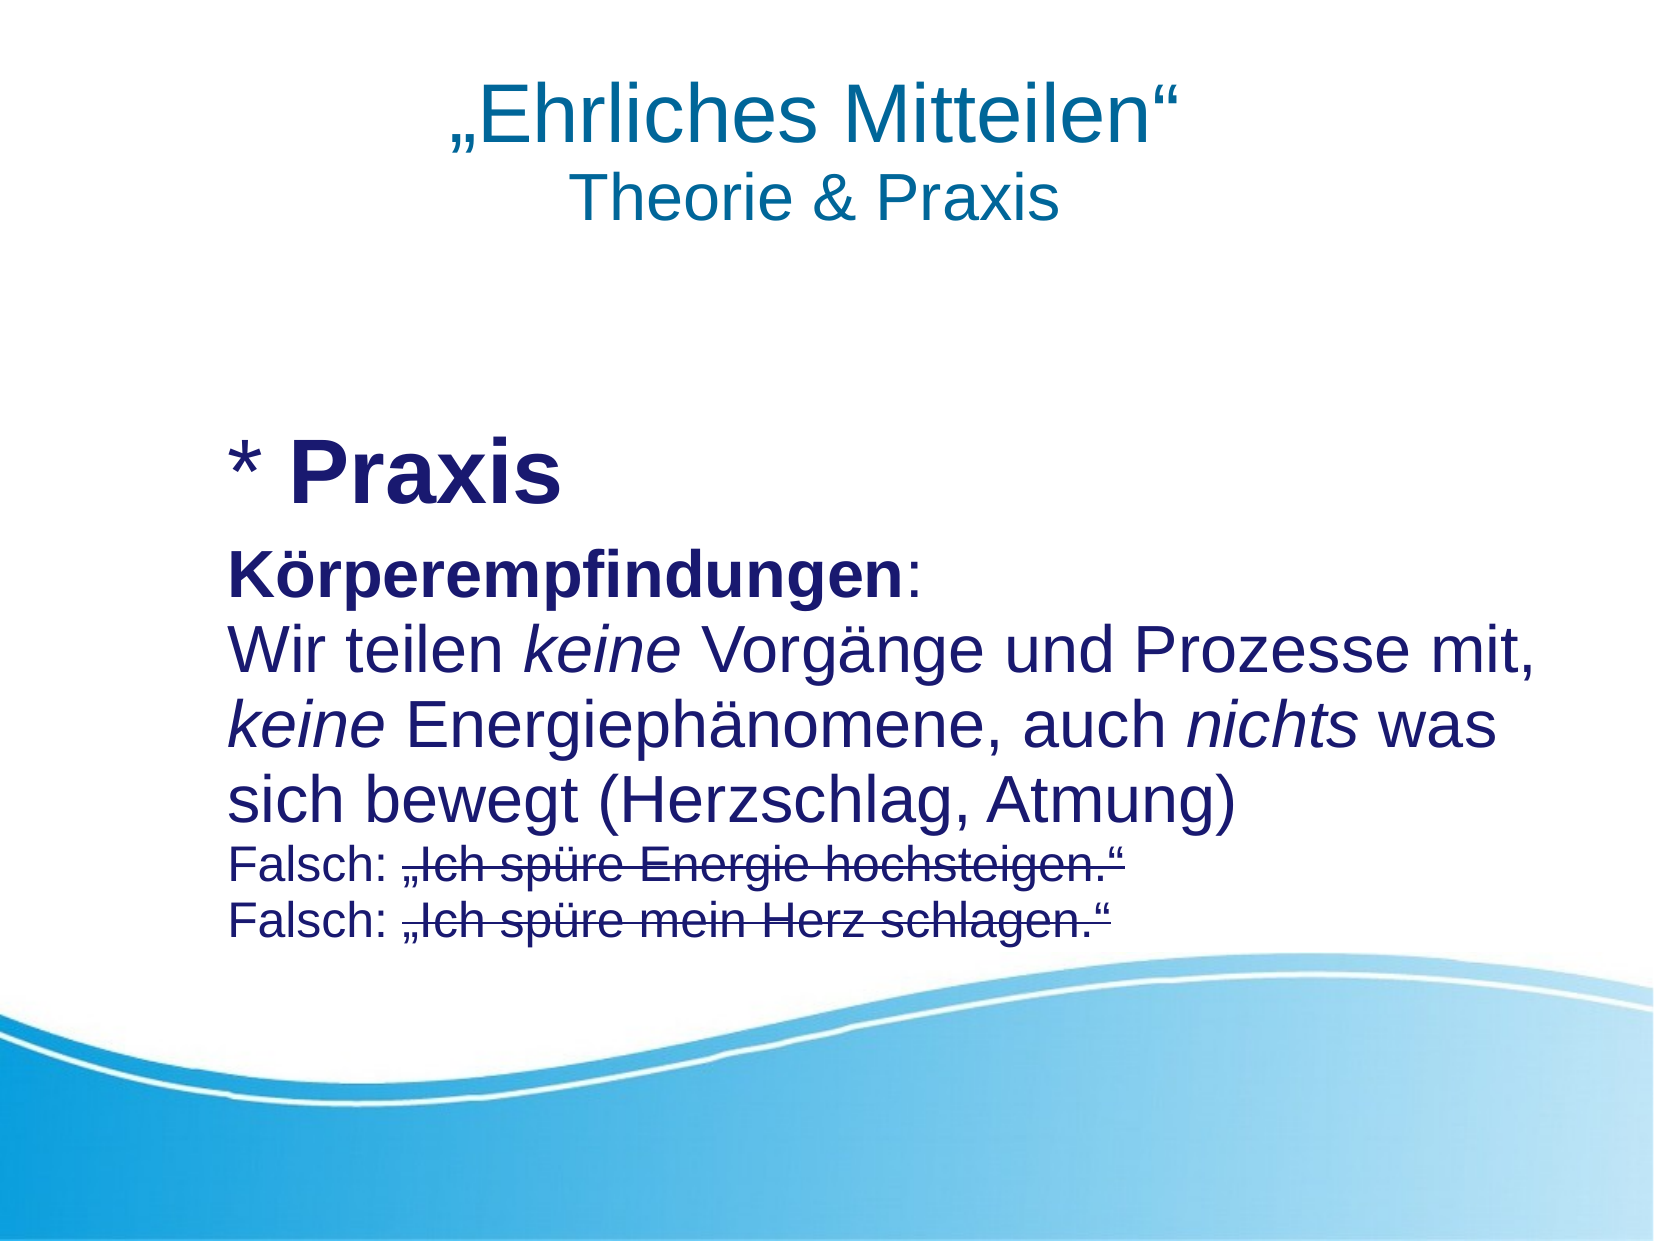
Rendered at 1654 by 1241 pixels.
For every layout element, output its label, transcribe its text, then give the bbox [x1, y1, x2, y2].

text_box * Praxis Körperempfindungen: Wir teilen keine Vorgänge und Prozesse mit, keine Energiephänomene, auch nichts was sich bewegt (Herzschlag, Atmung) Falsch: „Ich spüre Energie hochsteigen.“ Falsch: „Ich spüre mein Herz schlagen.“ [212, 413, 1607, 956]
title „Ehrliches Mitteilen“ Theorie & Praxis [70, 47, 1559, 255]
picture [0, 952, 1654, 1241]
